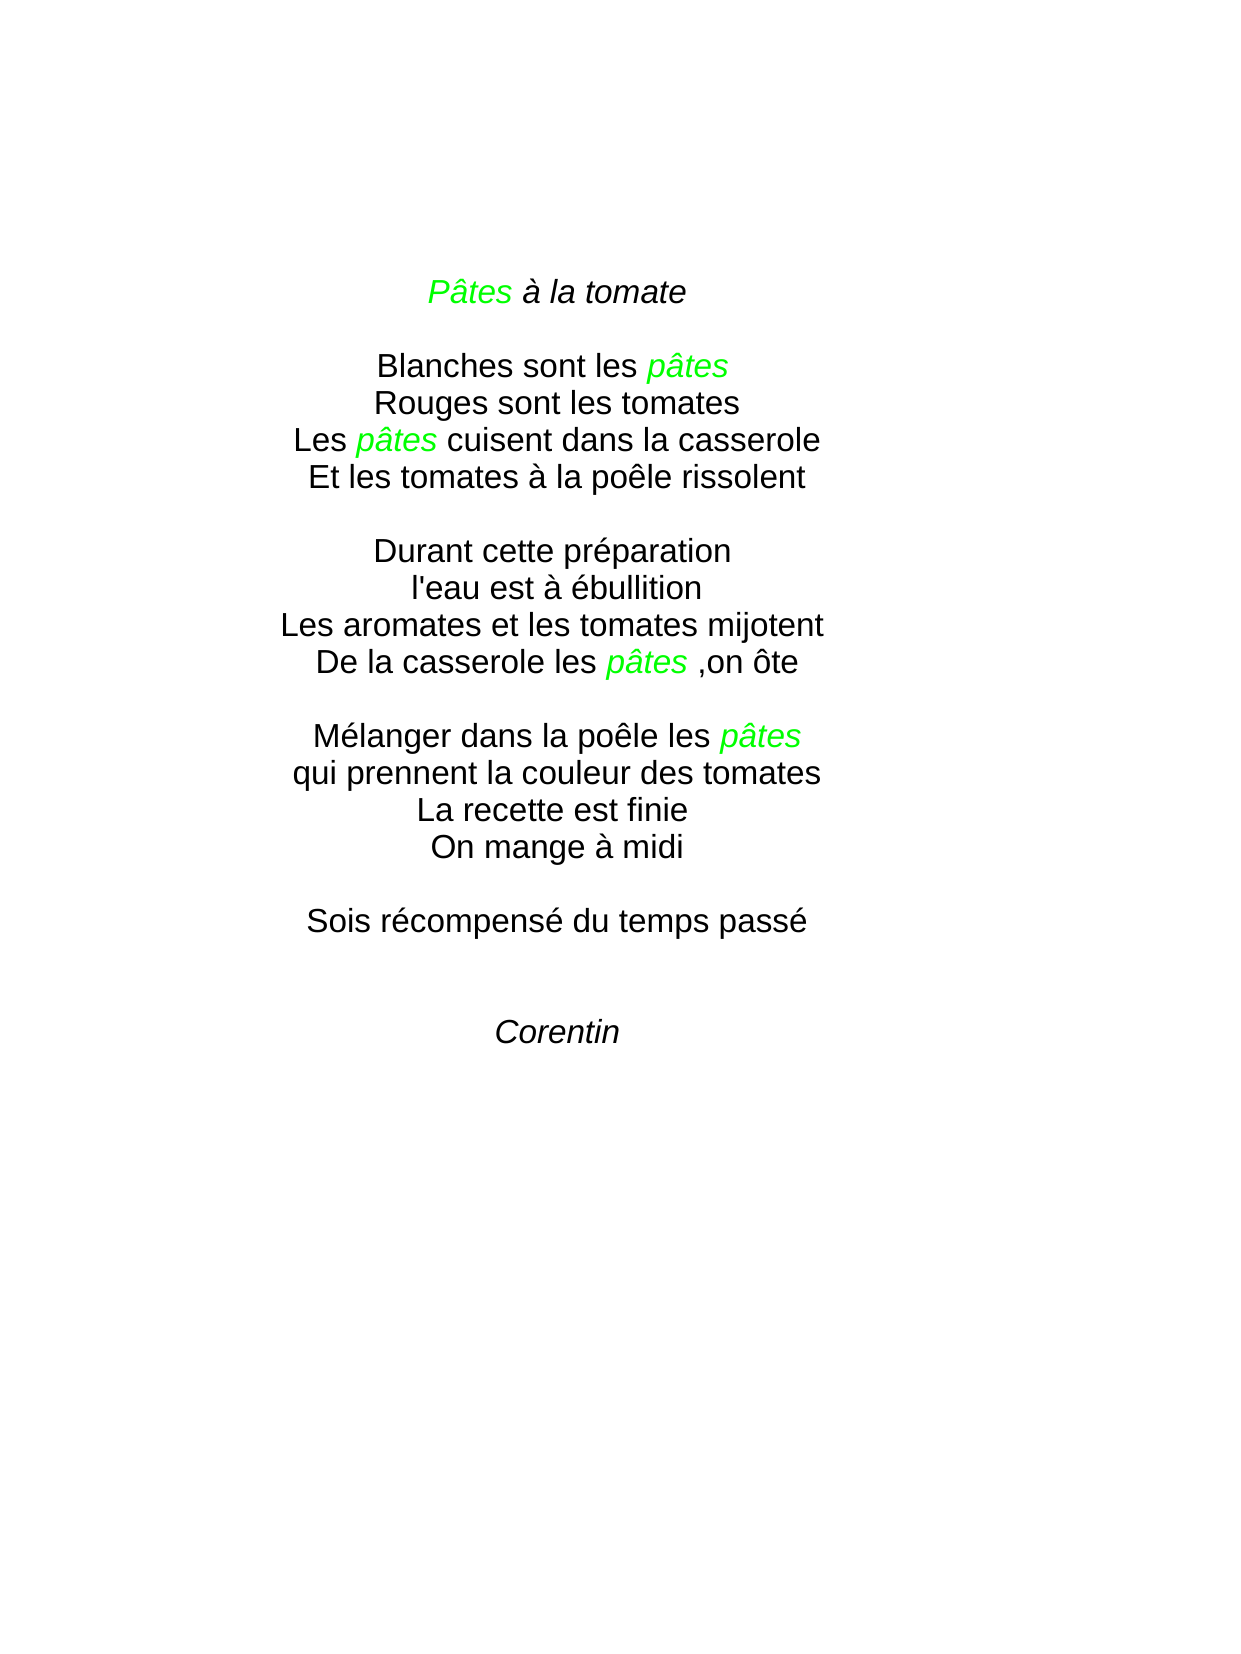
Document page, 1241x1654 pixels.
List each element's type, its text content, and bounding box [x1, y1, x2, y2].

text_box Pâtes à la tomate Blanches sont les pâtes Rouges sont les tomates Les pâtes cuisent dans la casserole Et les tomates à la poêle rissolent Durant cette préparation l'eau est à ébullition Les aromates et les tomates mijotent De la casserole les pâtes ,on ôte Mélanger dans la poêle les pâtes qui prennent la couleur des tomates La recette est finie On mange à midi Sois récompensé du temps passé Corentin [265, 265, 975, 1486]
